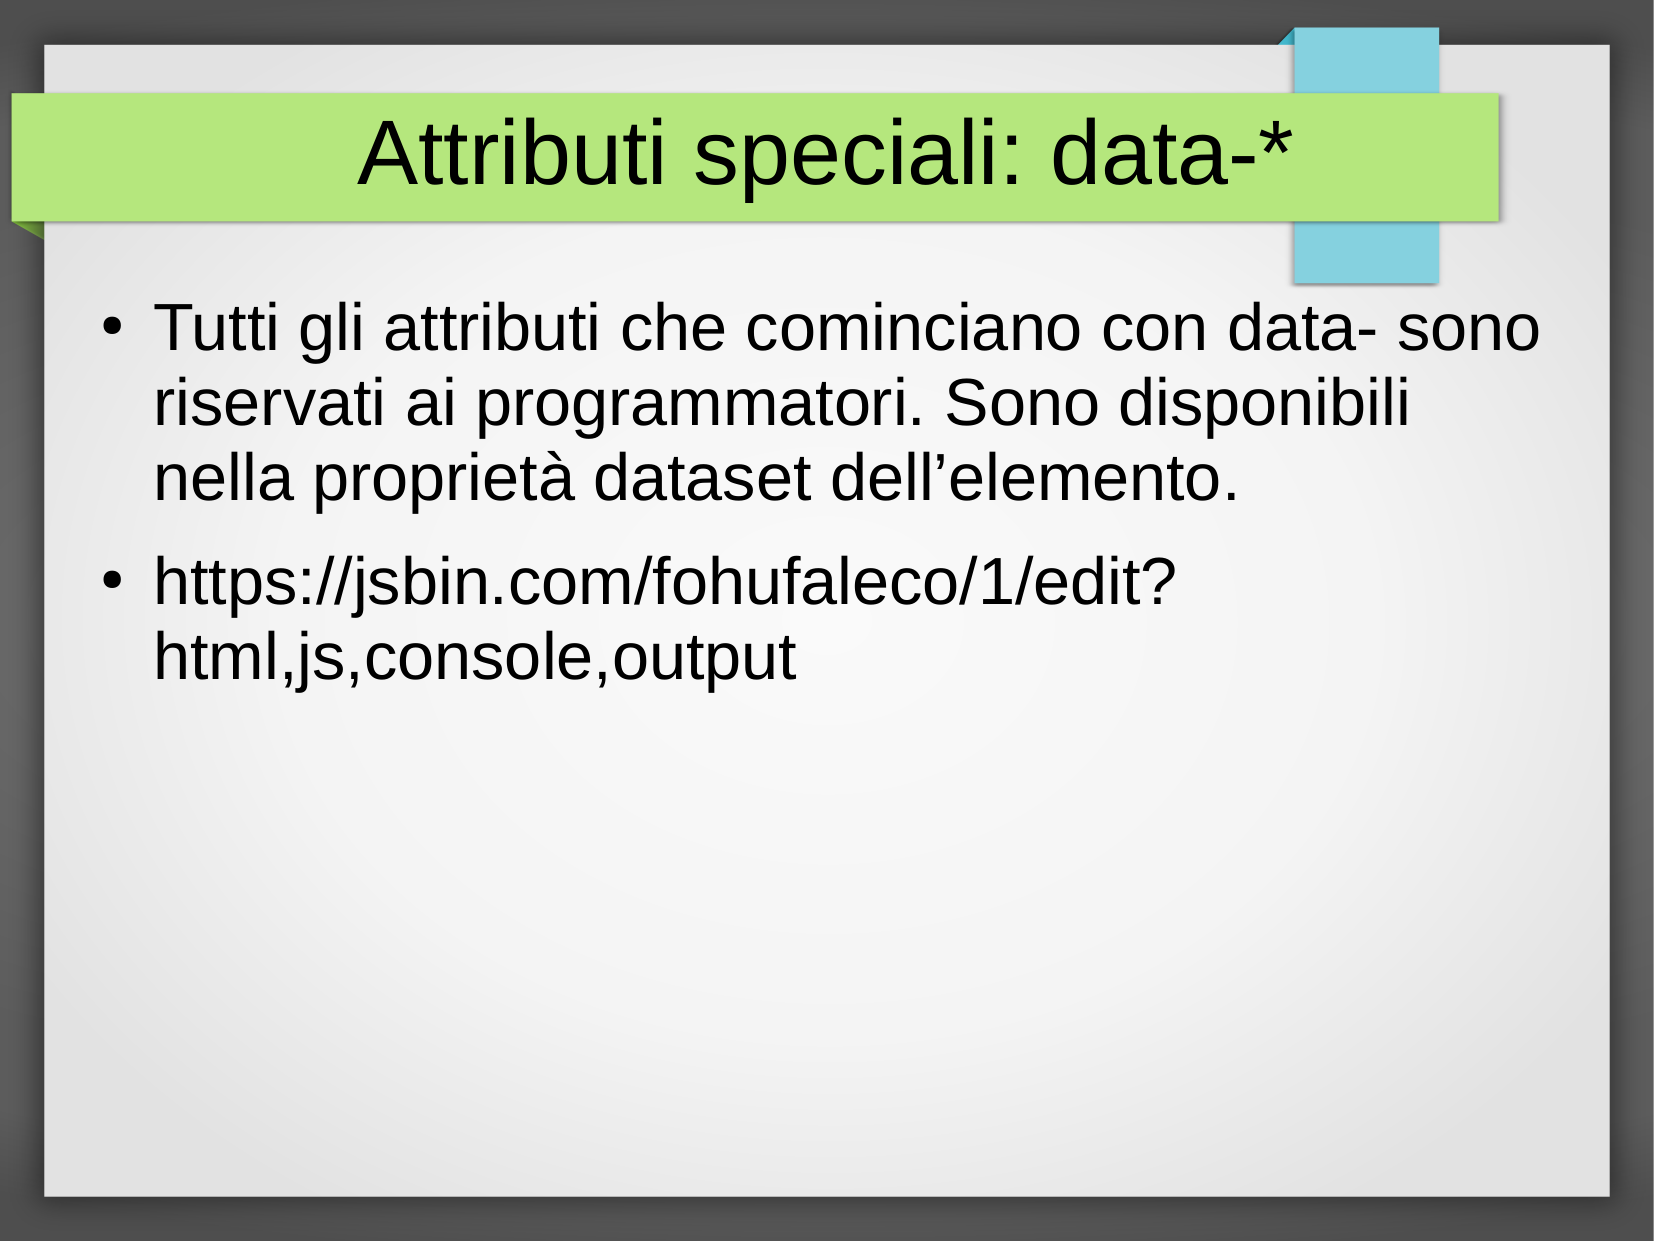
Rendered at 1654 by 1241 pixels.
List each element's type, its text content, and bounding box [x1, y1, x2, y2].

picture [0, 0, 1654, 1241]
list Tutti gli attributi che cominciano con data- sono riservati ai programmatori. Sono disponibili nella proprietà dataset dell’elemento. https://jsbin.com/fohufaleco/1/edit?html,js,console,output [82, 290, 1571, 1182]
title Attributi speciali: data-* [82, 49, 1571, 257]
